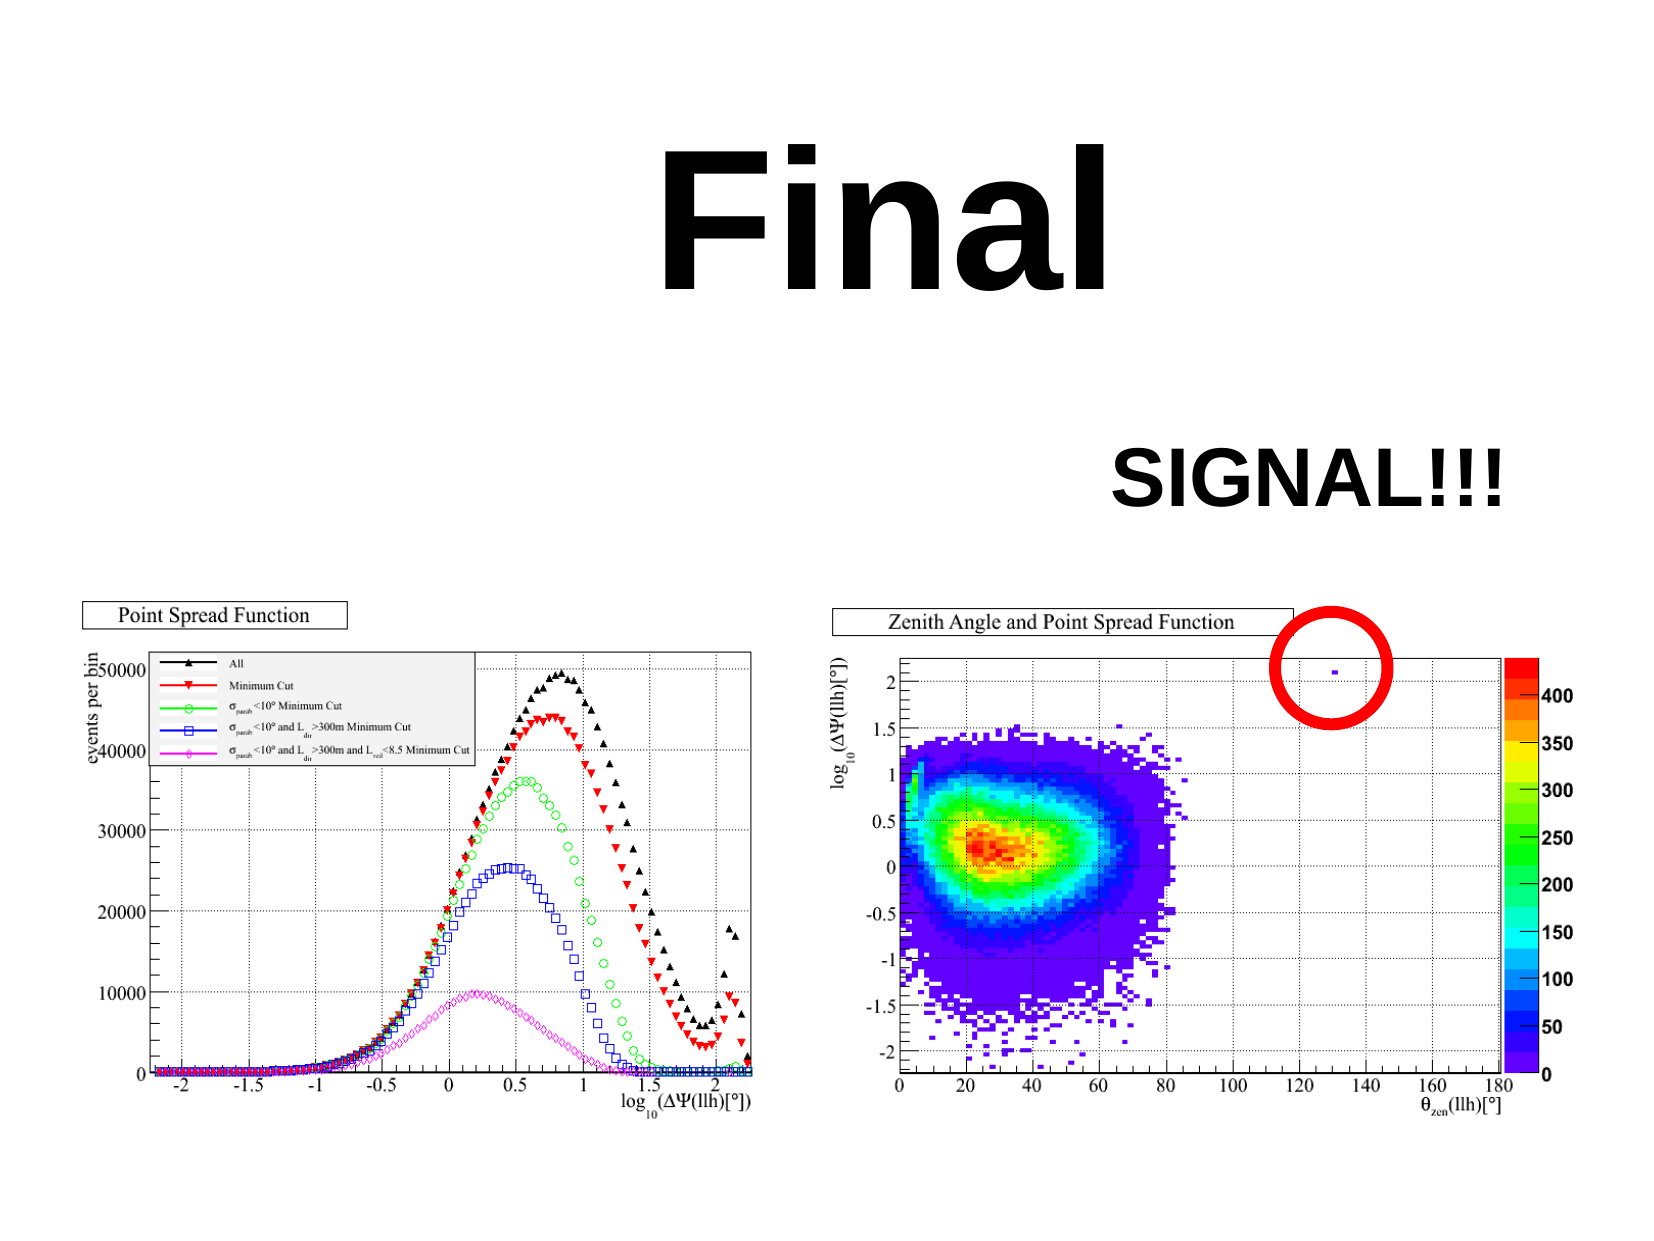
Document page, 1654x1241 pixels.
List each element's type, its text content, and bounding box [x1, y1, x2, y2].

text_box SIGNAL!!! [1095, 424, 1523, 565]
picture [1282, 618, 1381, 718]
picture [75, 599, 1576, 1126]
text_box Final [637, 101, 1133, 418]
